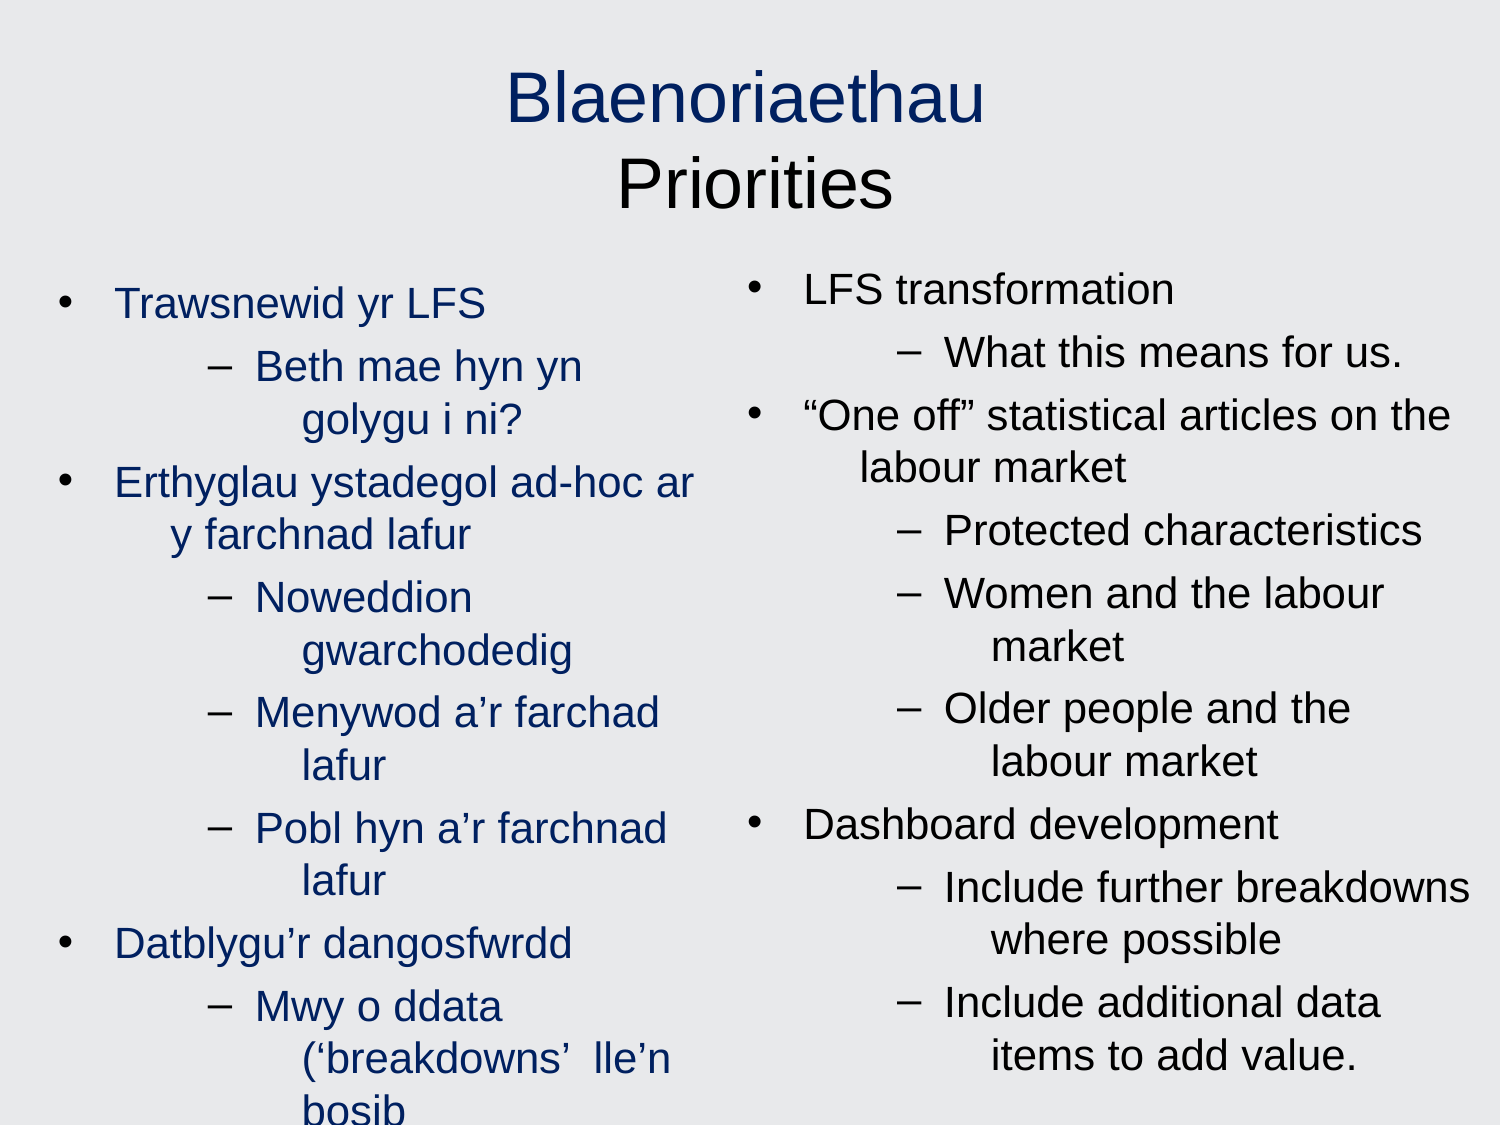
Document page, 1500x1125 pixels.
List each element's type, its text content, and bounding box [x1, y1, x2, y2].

text_box Trawsnewid yr LFS Beth mae hyn yn golygu i ni? Erthyglau ystadegol ad-hoc ar y farchnad lafur Noweddion gwarchodedig Menywod a’r farchad lafur Pobl hyn a’r farchnad lafur Datblygu’r dangosfwrdd Mwy o ddata (‘breakdowns’ lle’n bosib Ychwanegu data i ychwanegu gwerth [42, 267, 733, 1125]
title Blaenoriaethau Priorities [70, 42, 1421, 231]
list LFS transformation What this means for us. “One off” statistical articles on the labour market Protected characteristics Women and the labour market Older people and the labour market Dashboard development Include further breakdowns where possible Include additional data items to add value. [731, 253, 1500, 1125]
